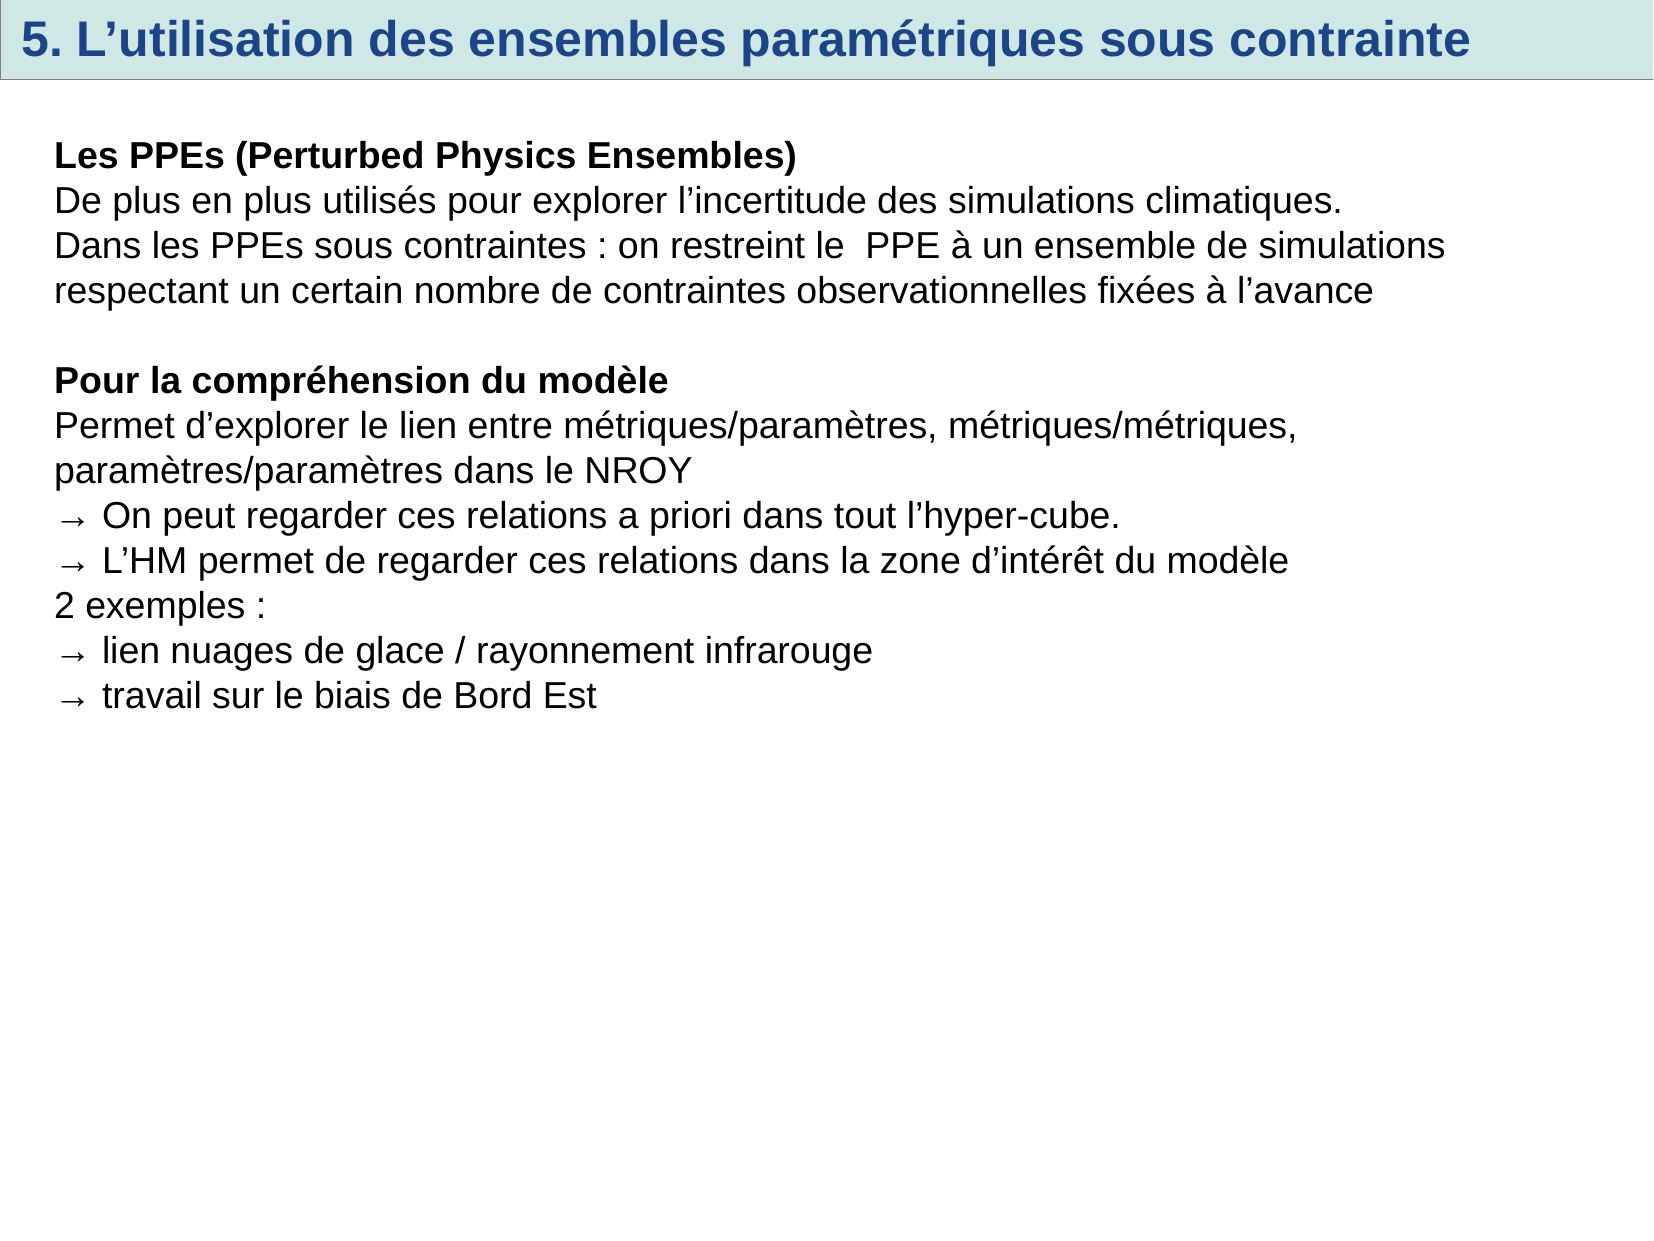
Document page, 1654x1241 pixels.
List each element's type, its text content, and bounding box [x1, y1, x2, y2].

text_box [0, 0, 1653, 80]
text_box Les PPEs (Perturbed Physics Ensembles) De plus en plus utilisés pour explorer l’incertitude des simulations climatiques. Dans les PPEs sous contraintes : on restreint le PPE à un ensemble de simulations respectant un certain nombre de contraintes observationnelles fixées à l’avance Pour la compréhension du modèle Permet d’explorer le lien entre métriques/paramètres, métriques/métriques, paramètres/paramètres dans le NROY → On peut regarder ces relations a priori dans tout l’hyper-cube. → L’HM permet de regarder ces relations dans la zone d’intérêt du modèle 2 exemples : → lien nuages de glace / rayonnement infrarouge → travail sur le biais de Bord Est [54, 131, 1647, 246]
text_box 5. L’utilisation des ensembles paramétriques sous contrainte [6, 3, 1488, 130]
